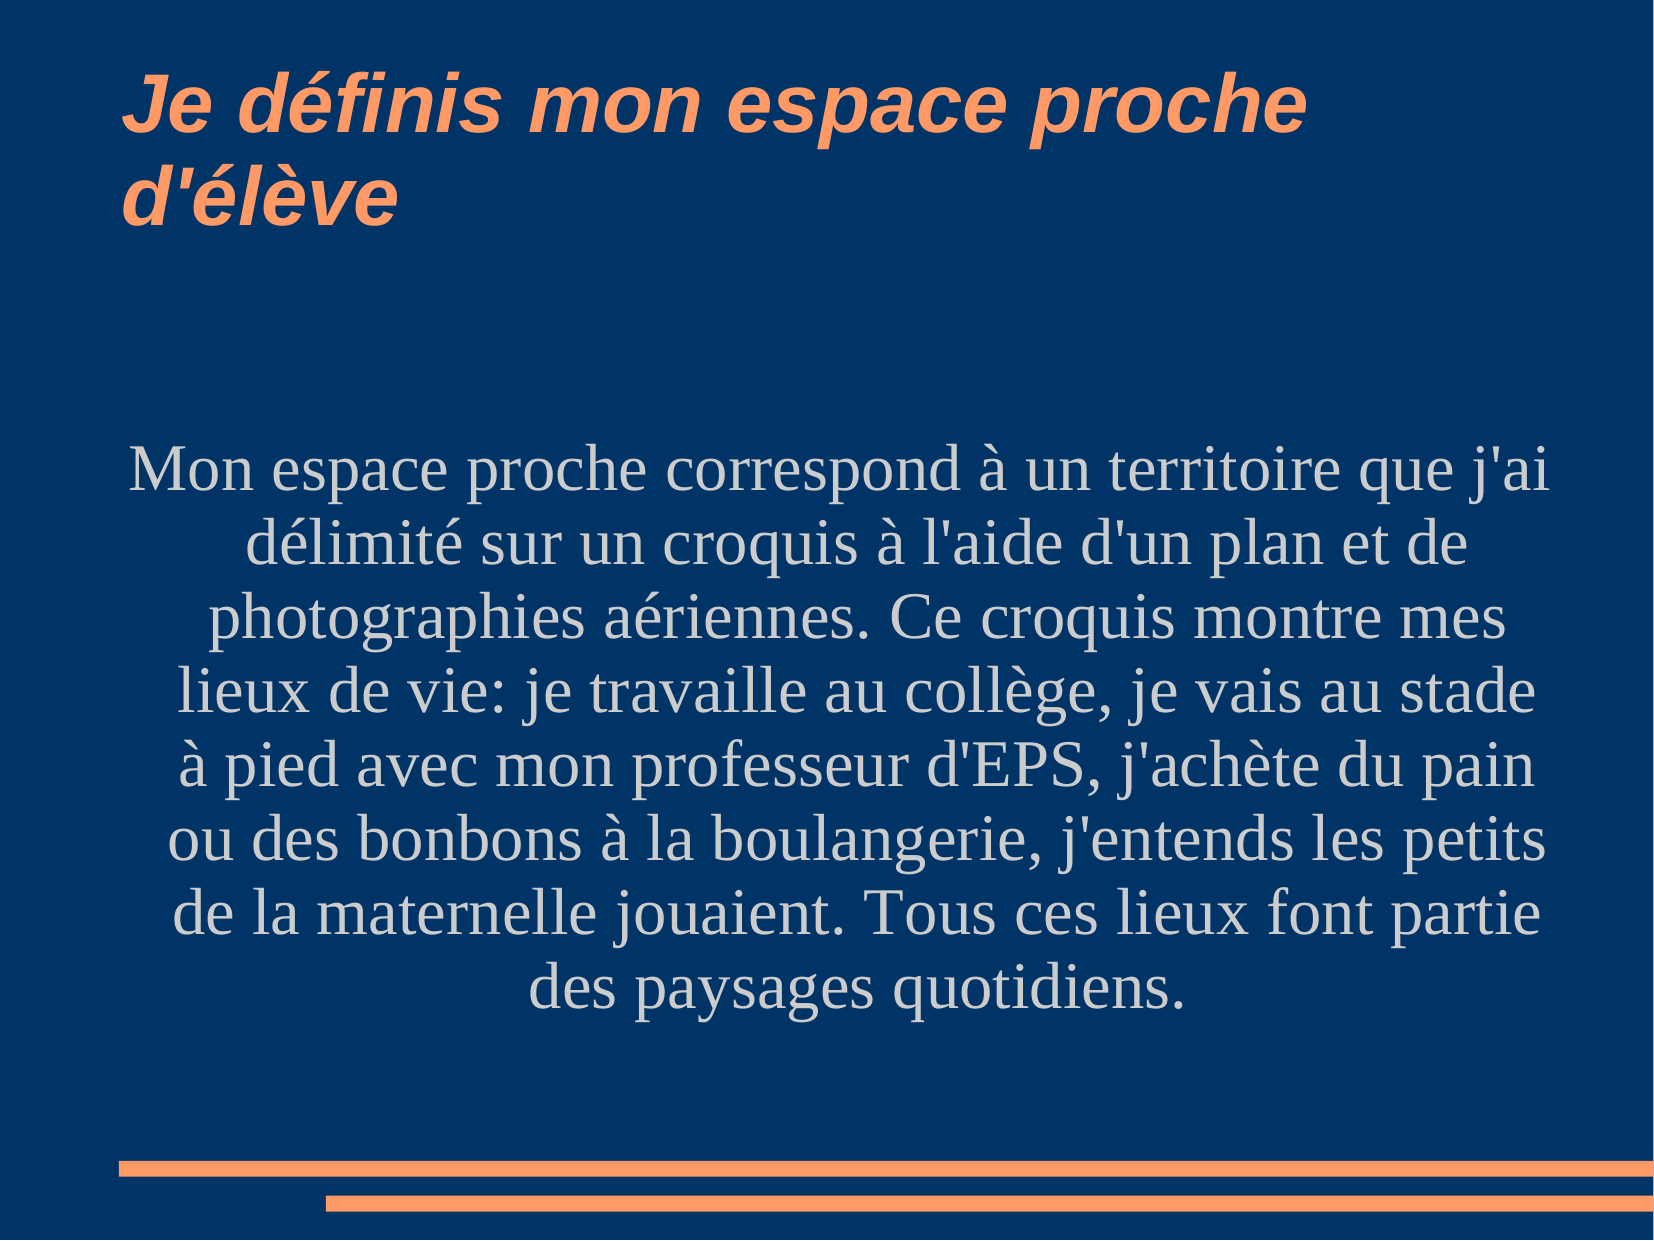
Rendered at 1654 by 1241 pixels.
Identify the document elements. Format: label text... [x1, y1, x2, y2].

title Je définis mon espace proche d'élève [121, 53, 1534, 246]
subtitle Mon espace proche correspond à un territoire que j'ai délimité sur un croquis à l'aide d'un plan et de photographies aériennes. Ce croquis montre mes lieux de vie: je travaille au collège, je vais au stade à pied avec mon professeur d'EPS, j'achète du pain ou des bonbons à la boulangerie, j'entends les petits de la maternelle jouaient. Tous ces lieux font partie des paysages quotidiens. [121, 329, 1561, 1125]
